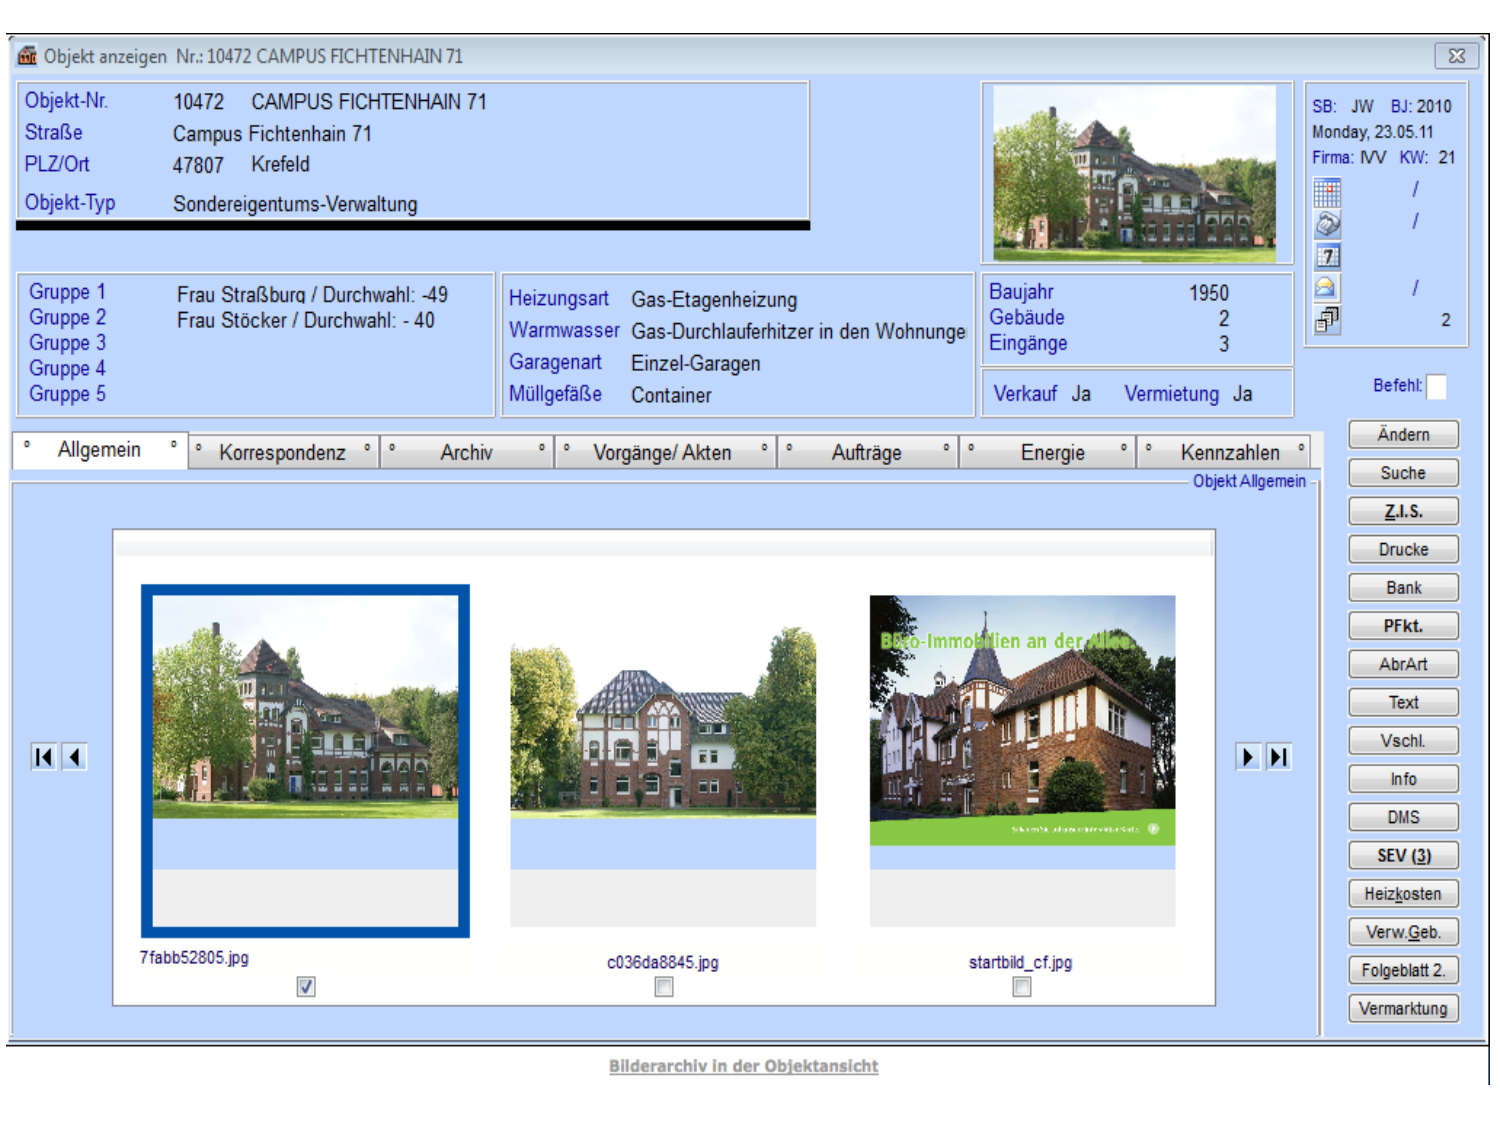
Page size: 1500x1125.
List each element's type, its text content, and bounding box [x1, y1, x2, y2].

picture [6, 33, 1490, 1085]
list IV. Software Hausperfekt [0, 262, 6, 1005]
